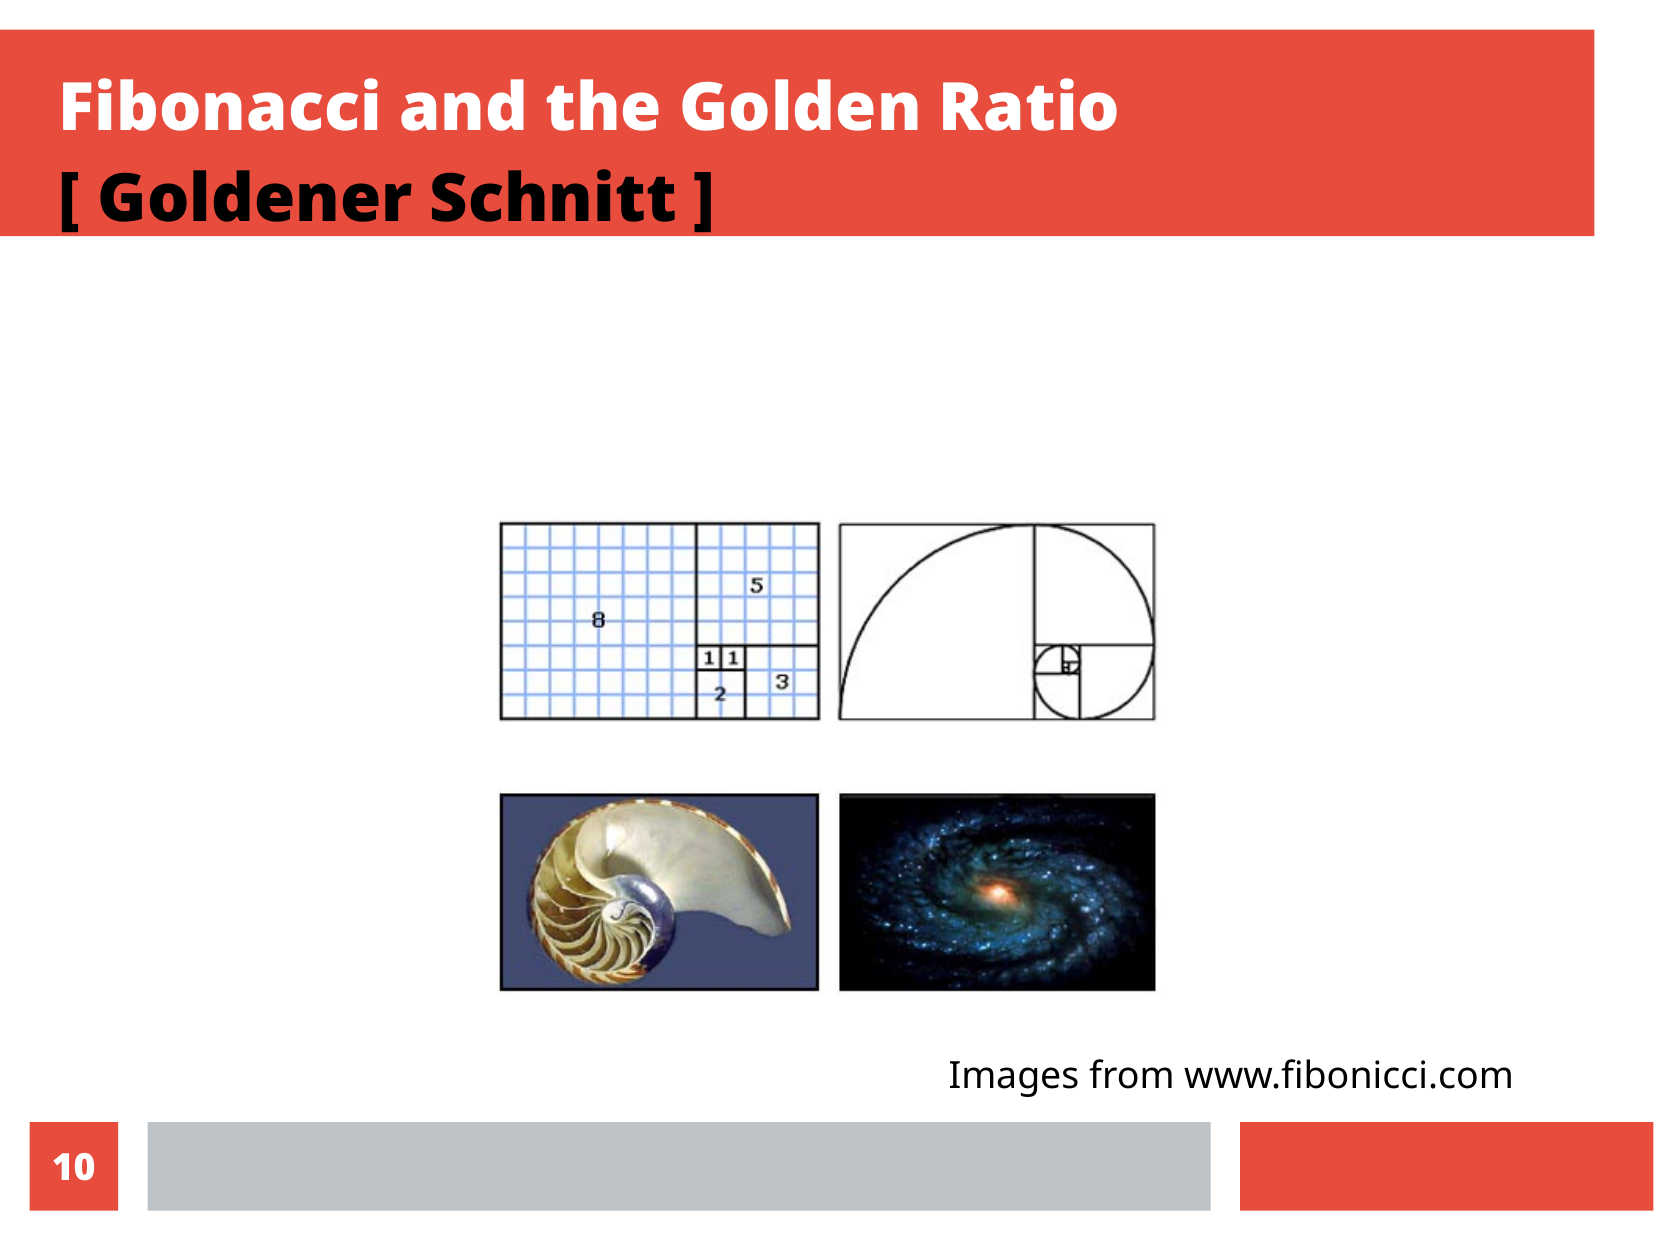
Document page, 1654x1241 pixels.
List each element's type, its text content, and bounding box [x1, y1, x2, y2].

picture [497, 789, 1162, 997]
picture [497, 518, 1162, 725]
title Fibonacci and the Golden Ratio [ Goldener Schnitt ] [59, 59, 1595, 207]
text_box Images from www.fibonicci.com [933, 1041, 1654, 1152]
